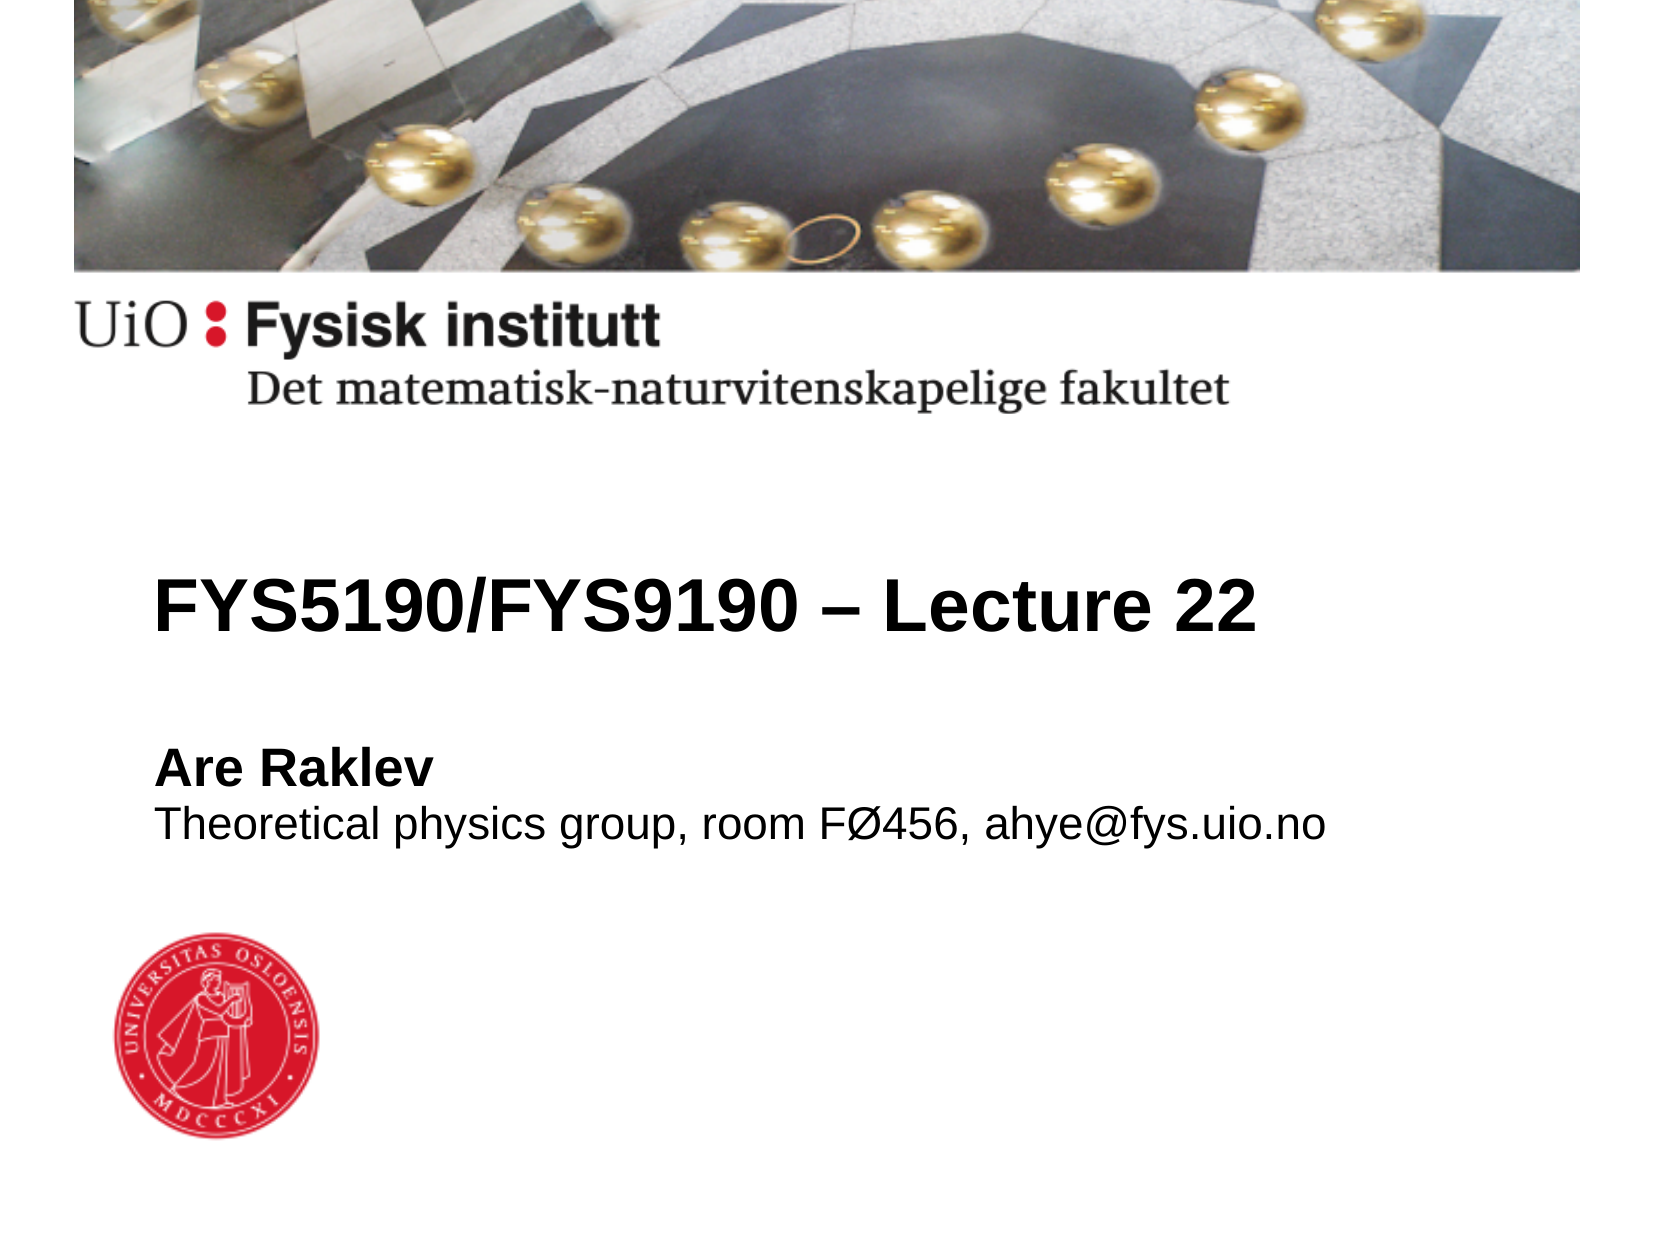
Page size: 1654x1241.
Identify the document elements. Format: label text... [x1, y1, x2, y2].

title Are Raklev Theoretical physics group, room FØ456, ahye@fys.uio.no [153, 725, 1500, 862]
picture [74, 0, 1580, 280]
subtitle FYS5190/FYS9190 – Lecture 22 [153, 545, 1463, 666]
picture [109, 927, 326, 1147]
picture [72, 292, 1238, 420]
